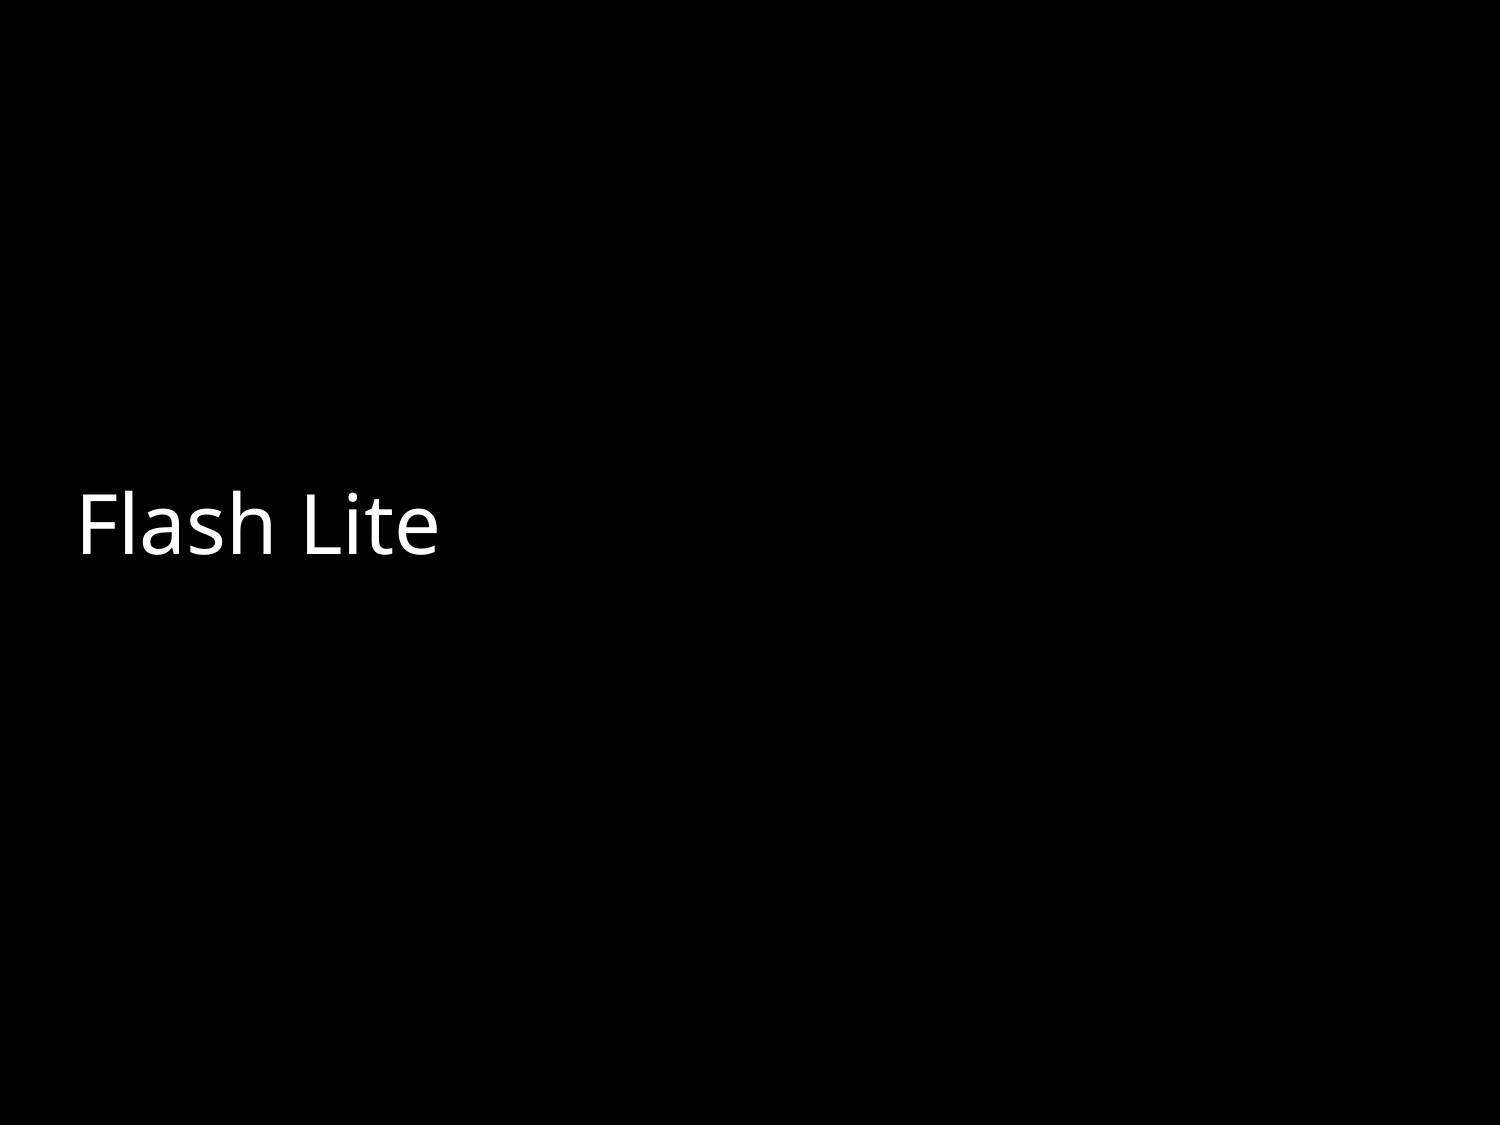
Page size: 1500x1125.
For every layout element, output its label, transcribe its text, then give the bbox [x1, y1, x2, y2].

title Flash Lite [75, 428, 1414, 616]
